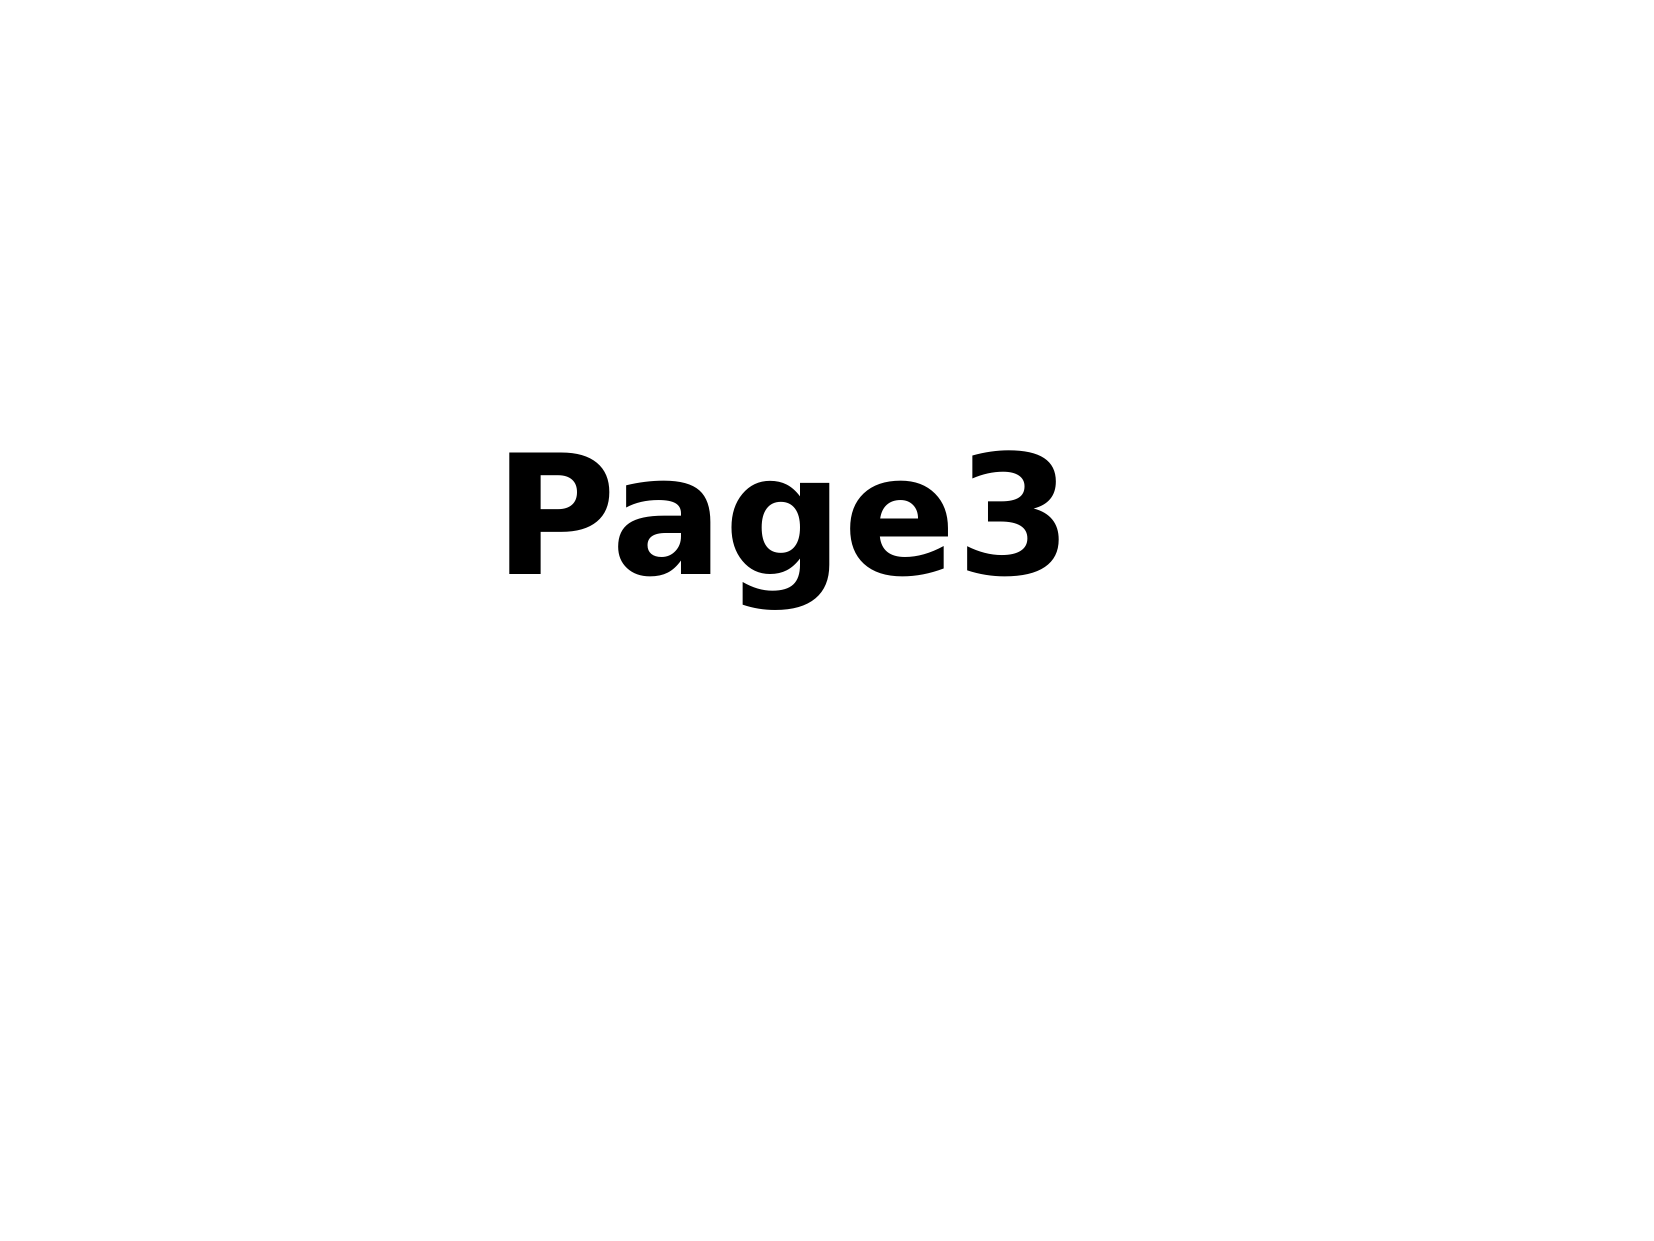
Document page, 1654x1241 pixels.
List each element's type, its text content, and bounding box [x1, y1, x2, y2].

text_box Page3 [479, 412, 1088, 622]
